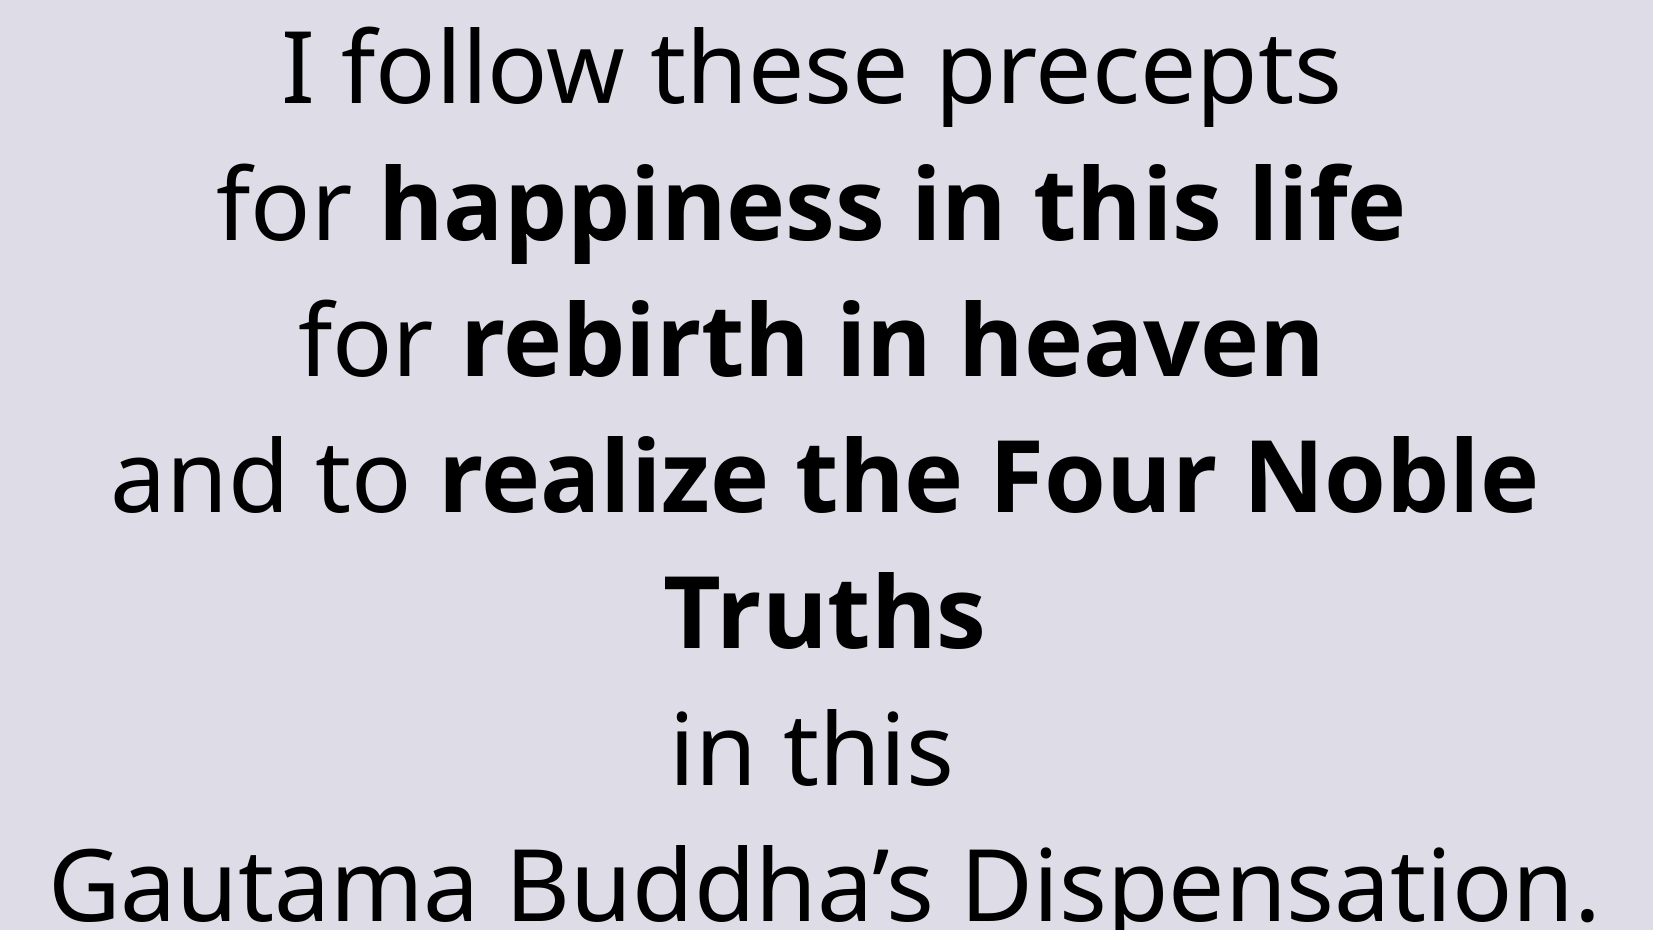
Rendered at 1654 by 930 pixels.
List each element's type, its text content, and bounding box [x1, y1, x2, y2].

subtitle I follow these precepts for happiness in this life for rebirth in heaven and to realize the Four Noble Truths in this Gautama Buddha’s Dispensation. [0, 9, 1653, 930]
